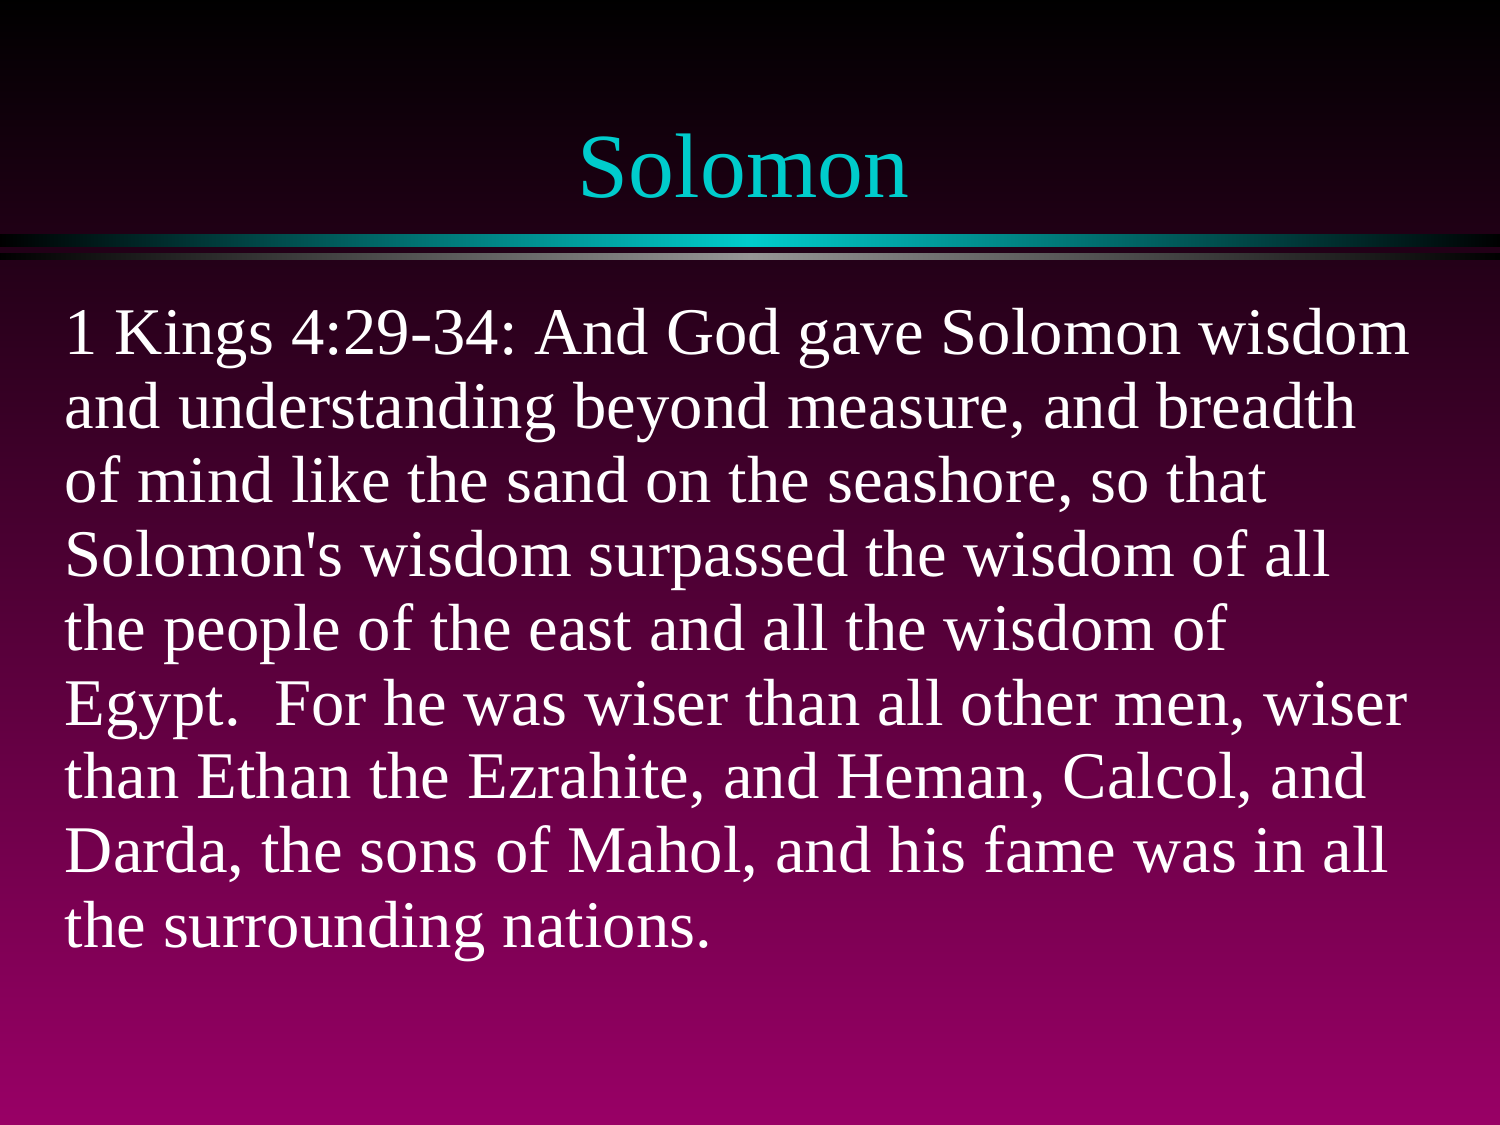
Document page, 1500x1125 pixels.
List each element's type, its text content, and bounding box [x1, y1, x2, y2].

text_box 1 Kings 4:29-34: And God gave Solomon wisdom and understanding beyond measure, and breadth of mind like the sand on the seashore, so that Solomon's wisdom surpassed the wisdom of all the people of the east and all the wisdom of Egypt. For he was wiser than all other men, wiser than Ethan the Ezrahite, and Heman, Calcol, and Darda, the sons of Mahol, and his fame was in all the surrounding nations. [49, 287, 1438, 970]
title Solomon [99, 37, 1388, 225]
